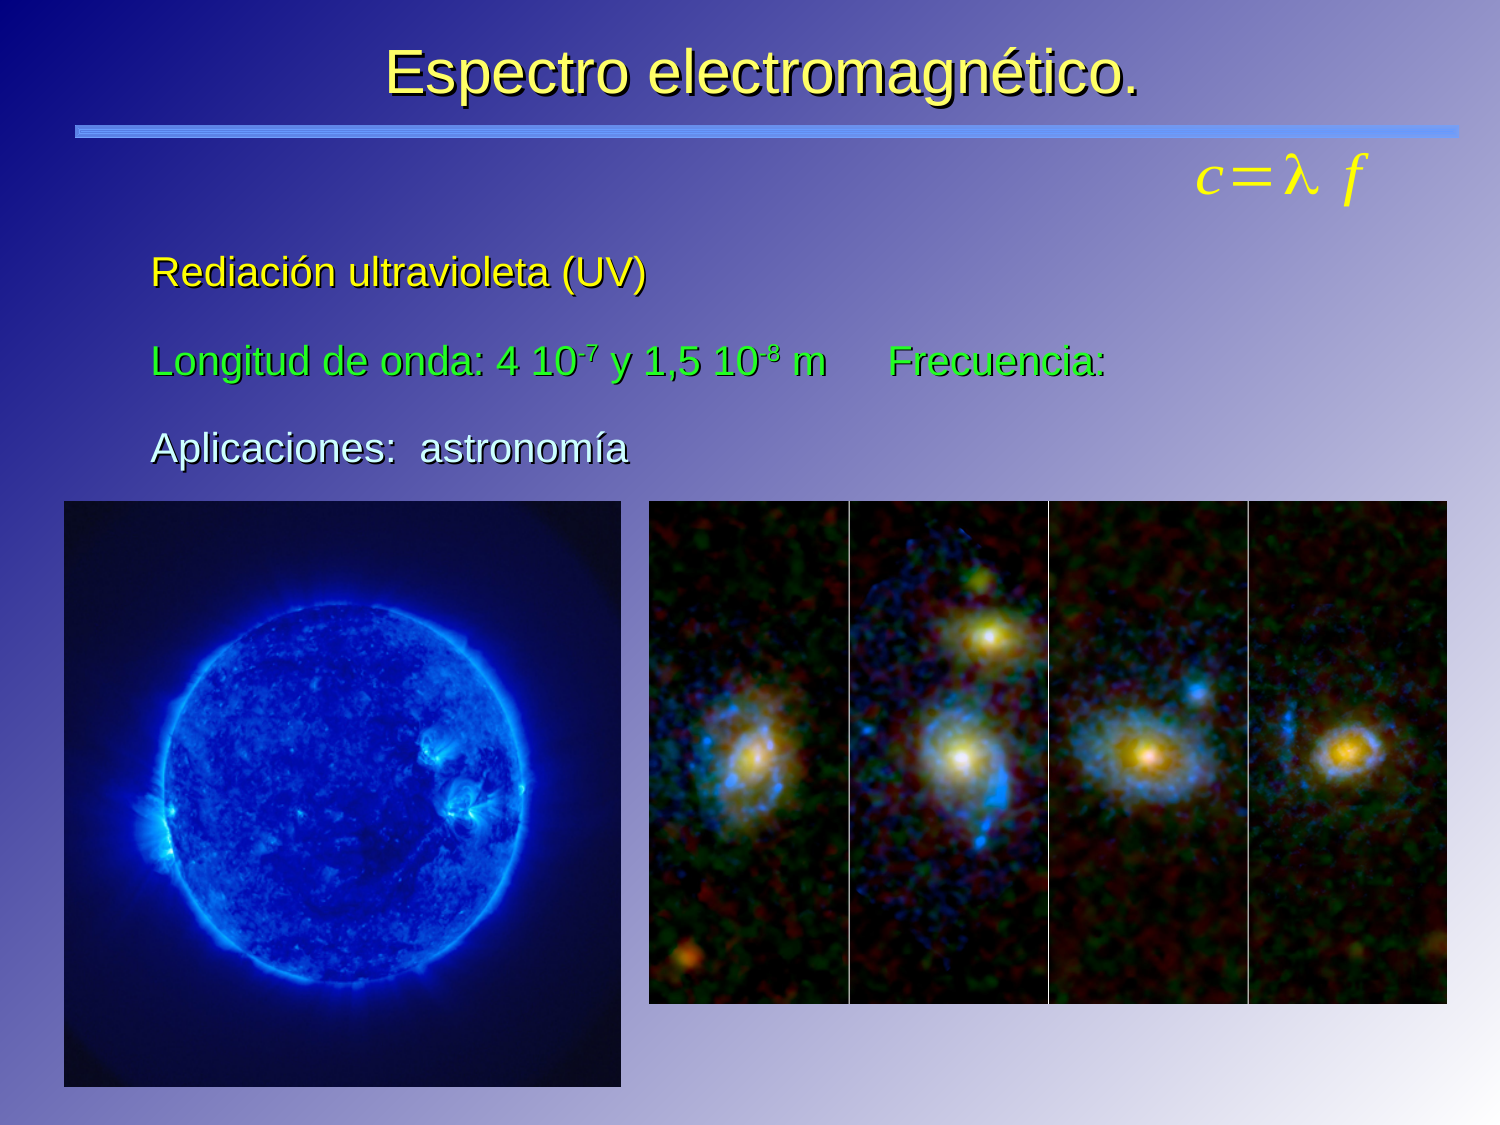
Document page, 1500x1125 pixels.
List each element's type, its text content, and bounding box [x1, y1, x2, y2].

text_box Aplicaciones: astronomía [88, 413, 1359, 501]
text_box Espectro electromagnético. [50, 23, 1476, 114]
text_box Longitud de onda: 4 10-7 y 1,5 10-8 m Frecuencia: [88, 325, 1418, 384]
picture [649, 501, 1447, 1004]
text_box [75, 125, 1460, 138]
chart [1181, 140, 1390, 207]
text_box Rediación ultravioleta (UV) [88, 237, 886, 325]
picture [64, 501, 621, 1087]
